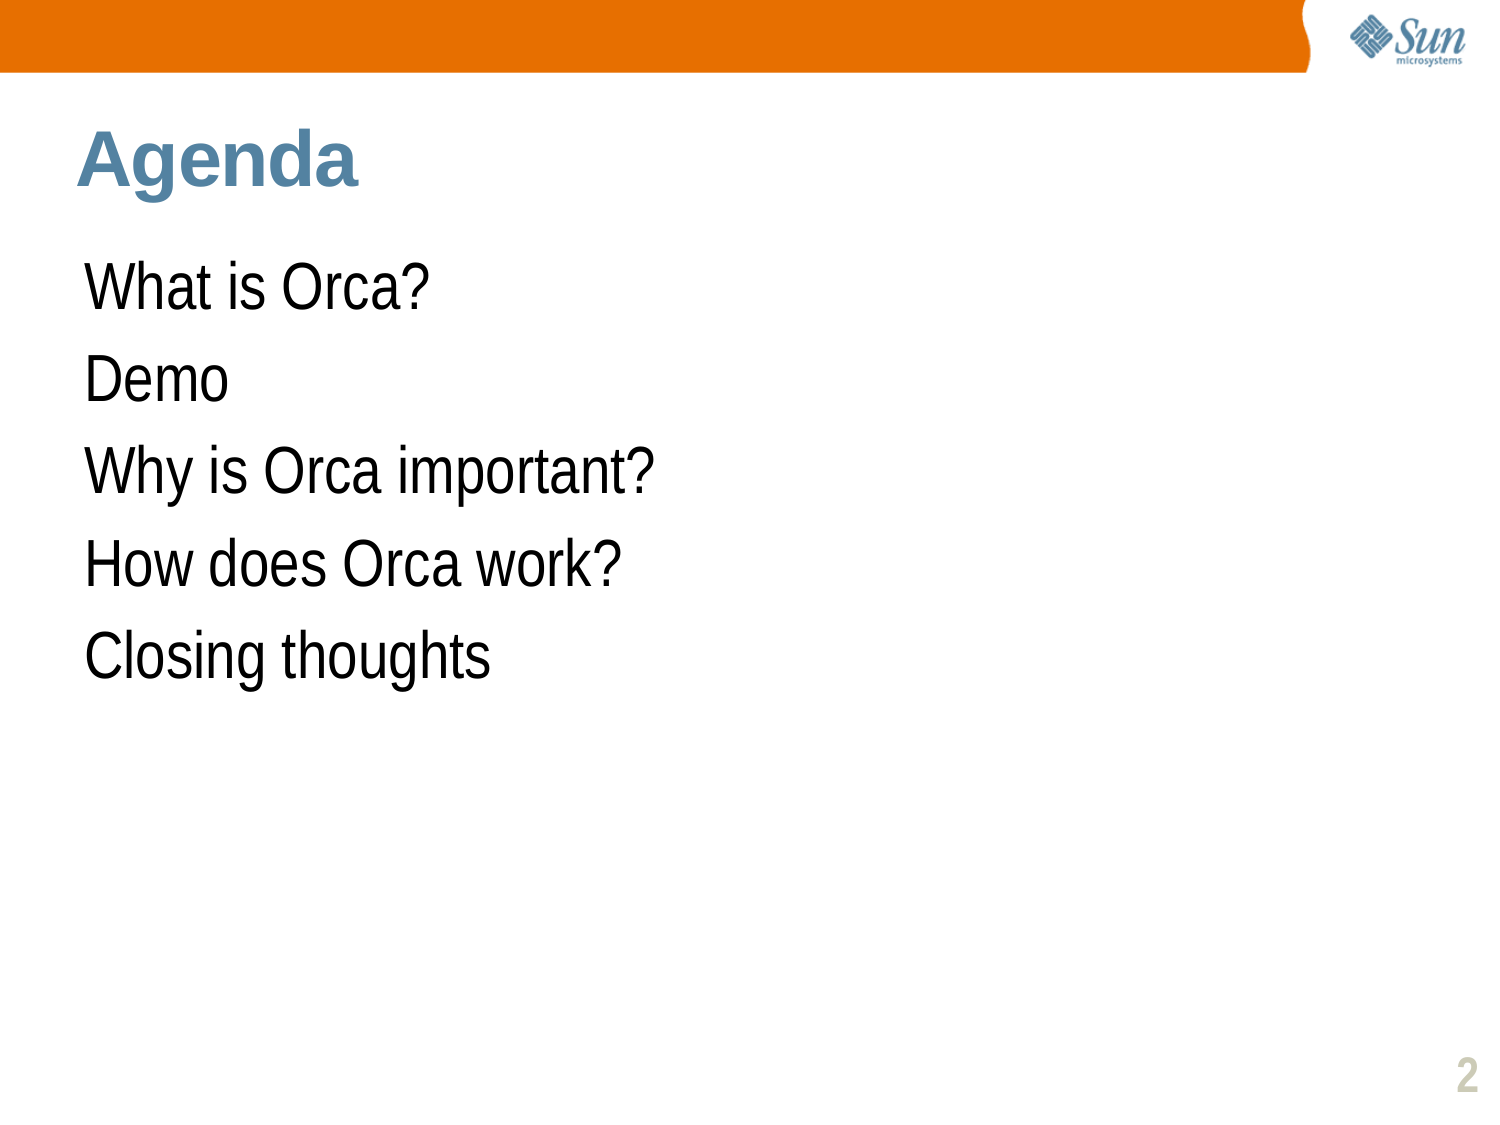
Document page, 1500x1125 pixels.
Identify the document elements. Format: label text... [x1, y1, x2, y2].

title Agenda [75, 122, 1438, 228]
list What is Orca? Demo Why is Orca important? How does Orca work? Closing thoughts [64, 257, 1402, 1017]
picture [0, 0, 1500, 75]
